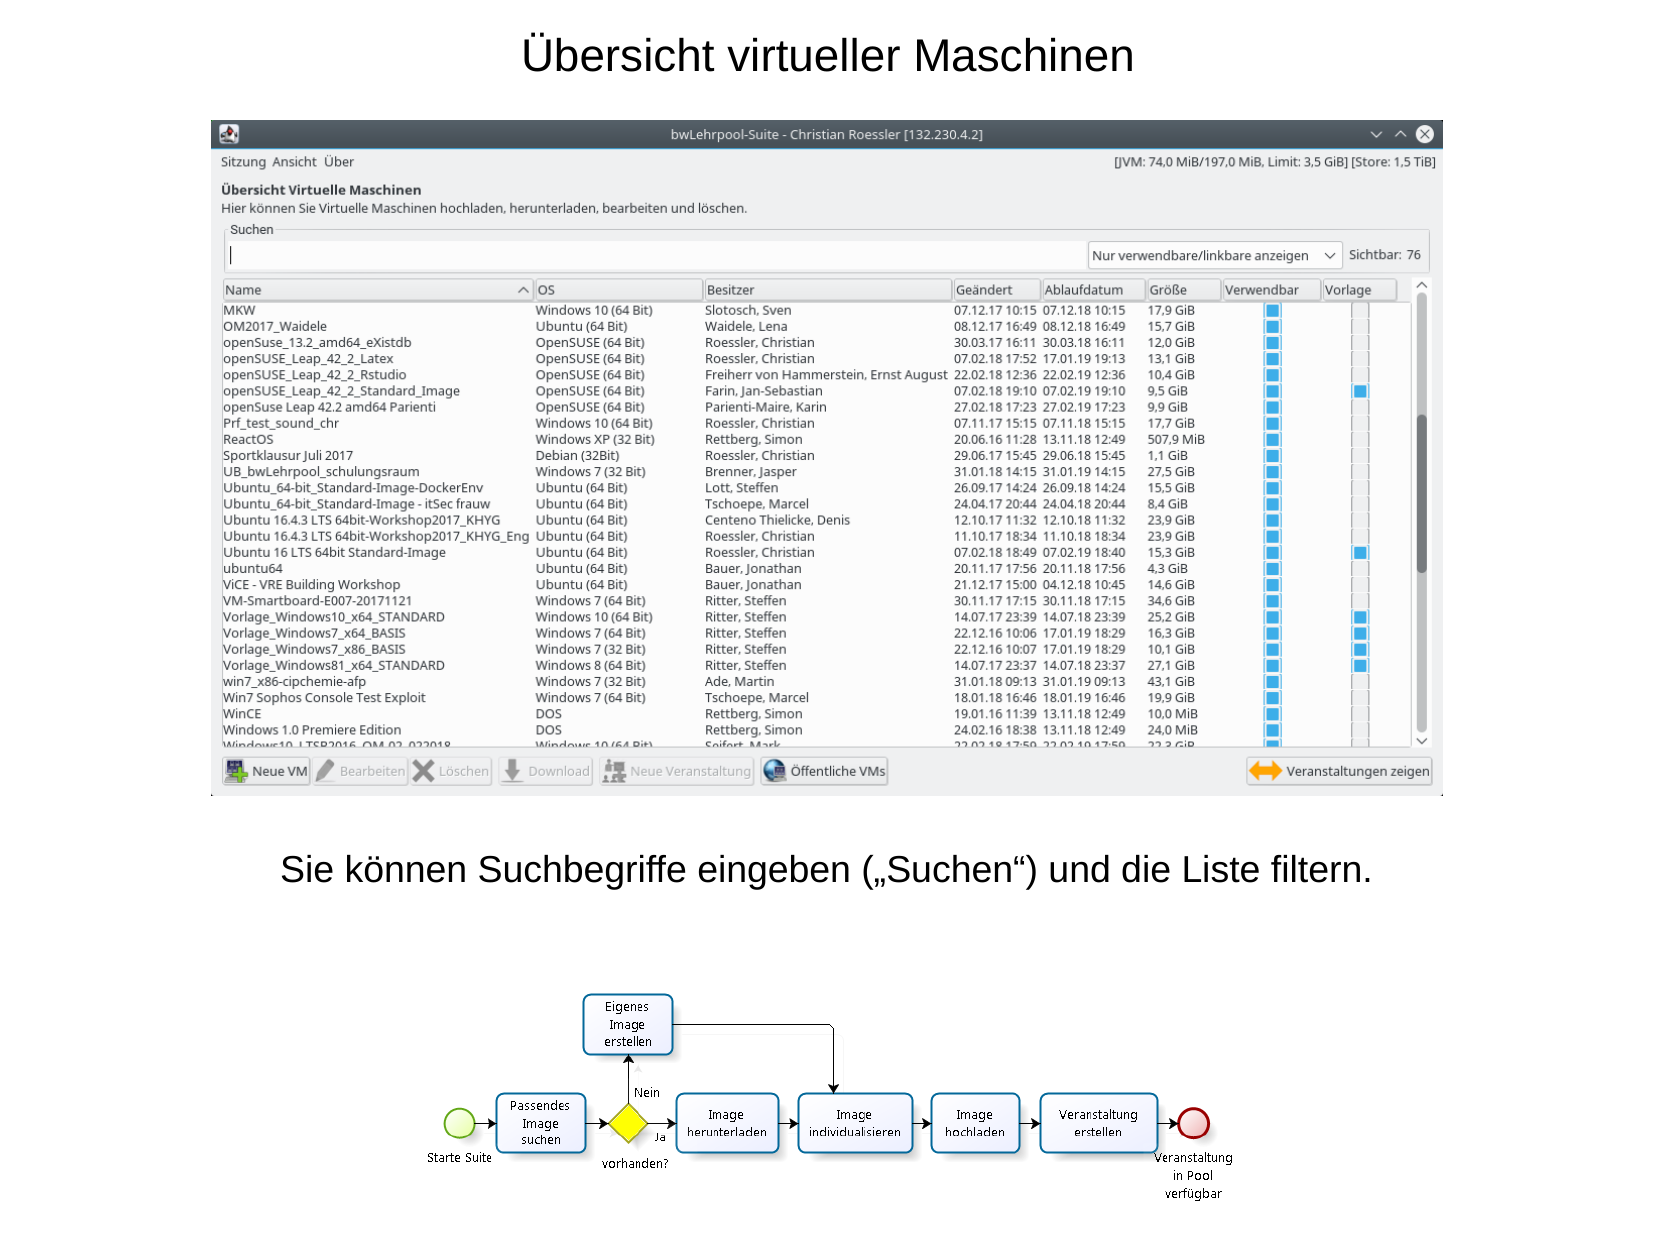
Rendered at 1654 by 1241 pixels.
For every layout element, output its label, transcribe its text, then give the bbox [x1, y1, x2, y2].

picture [211, 120, 1443, 796]
text_box Sie können Suchbegriffe eingeben („Suchen“) und die Liste filtern. [265, 841, 1389, 940]
picture [413, 977, 1241, 1216]
title Übersicht virtueller Maschinen [84, 3, 1573, 108]
